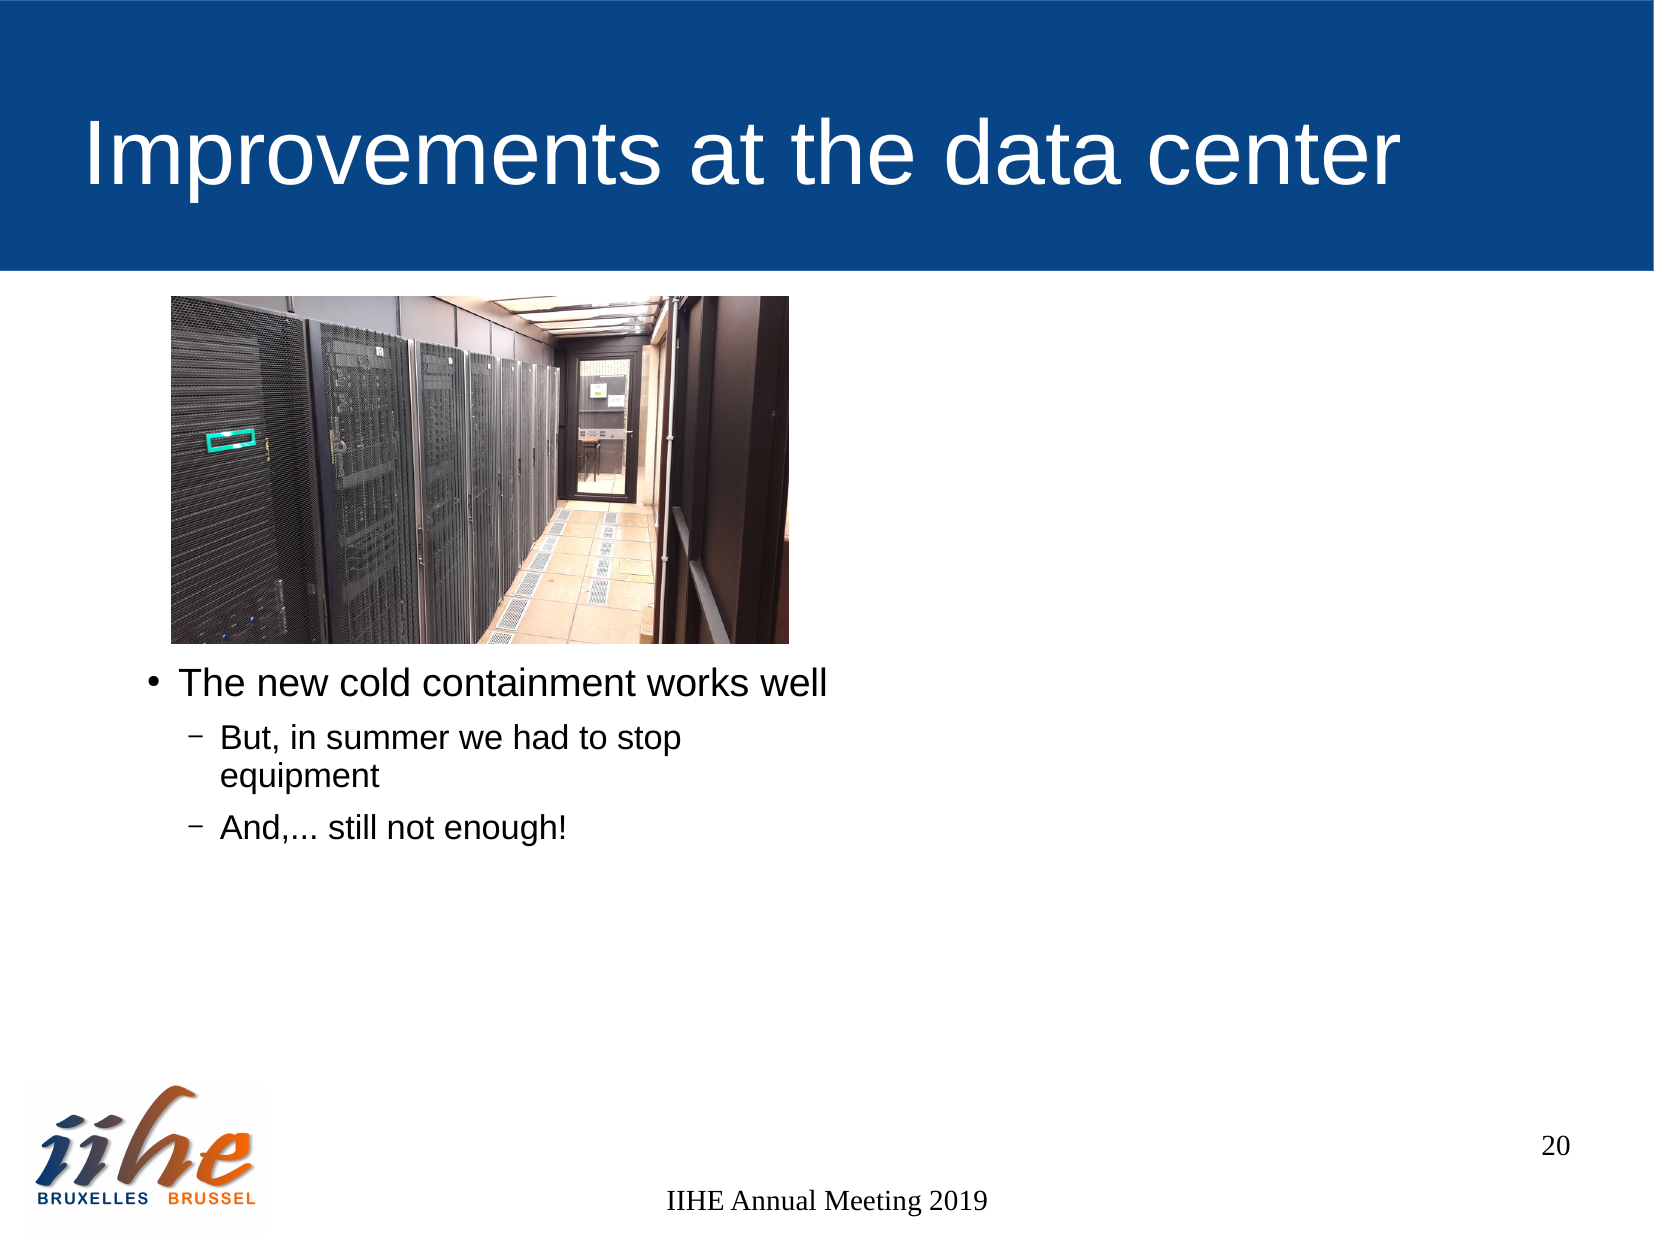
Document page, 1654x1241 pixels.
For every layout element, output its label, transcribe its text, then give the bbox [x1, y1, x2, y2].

list The new cold containment works well But, in summer we had to stop equipment And,... still not enough! [136, 599, 829, 884]
picture [171, 296, 789, 599]
title Improvements at the data center [82, 49, 1571, 257]
picture [27, 1084, 267, 1236]
